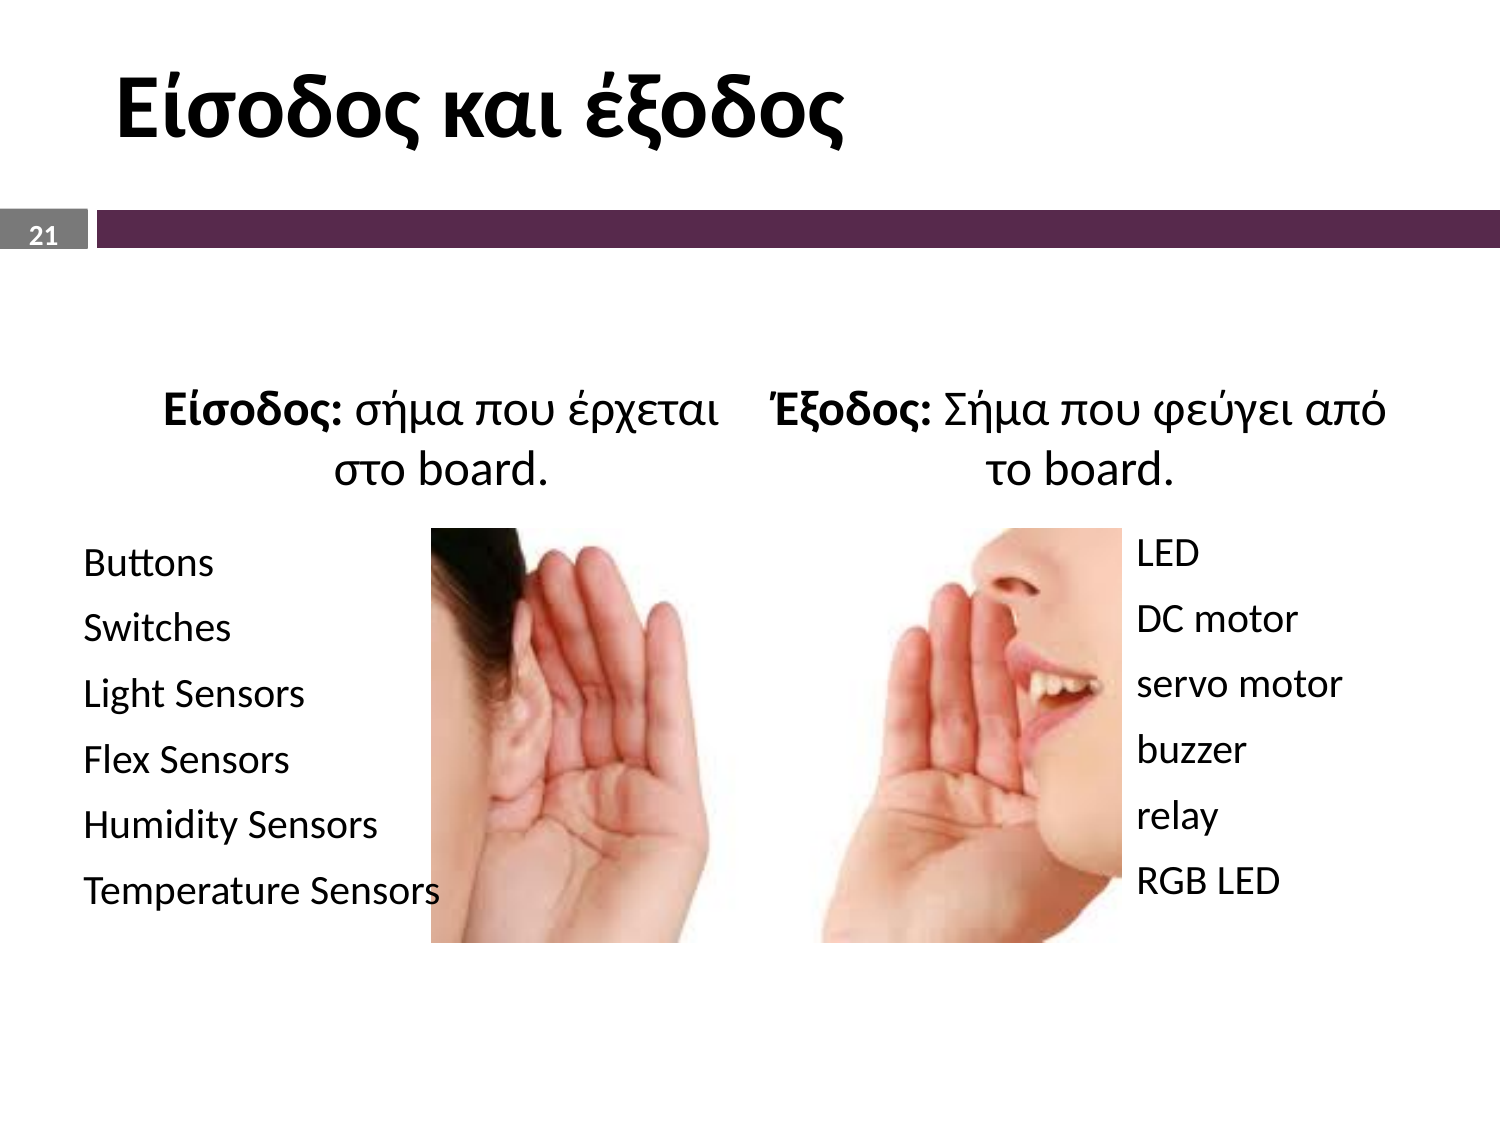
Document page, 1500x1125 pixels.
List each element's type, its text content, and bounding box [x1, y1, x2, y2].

text_box Buttons Switches Light Sensors Flex Sensors Humidity Sensors Temperature Sensors [68, 526, 463, 930]
text_box Έξοδος: Σήμα που φεύγει από το board. [760, 367, 1411, 593]
title Είσοδος και έξοδος [100, 19, 1438, 182]
text_box LED DC motor servo motor buzzer relay RGB LED [1121, 517, 1475, 930]
text_box Είσοδος: σήμα που έρχεται στο board. [122, 367, 760, 508]
picture [431, 528, 1122, 944]
text_box [0, 208, 88, 249]
